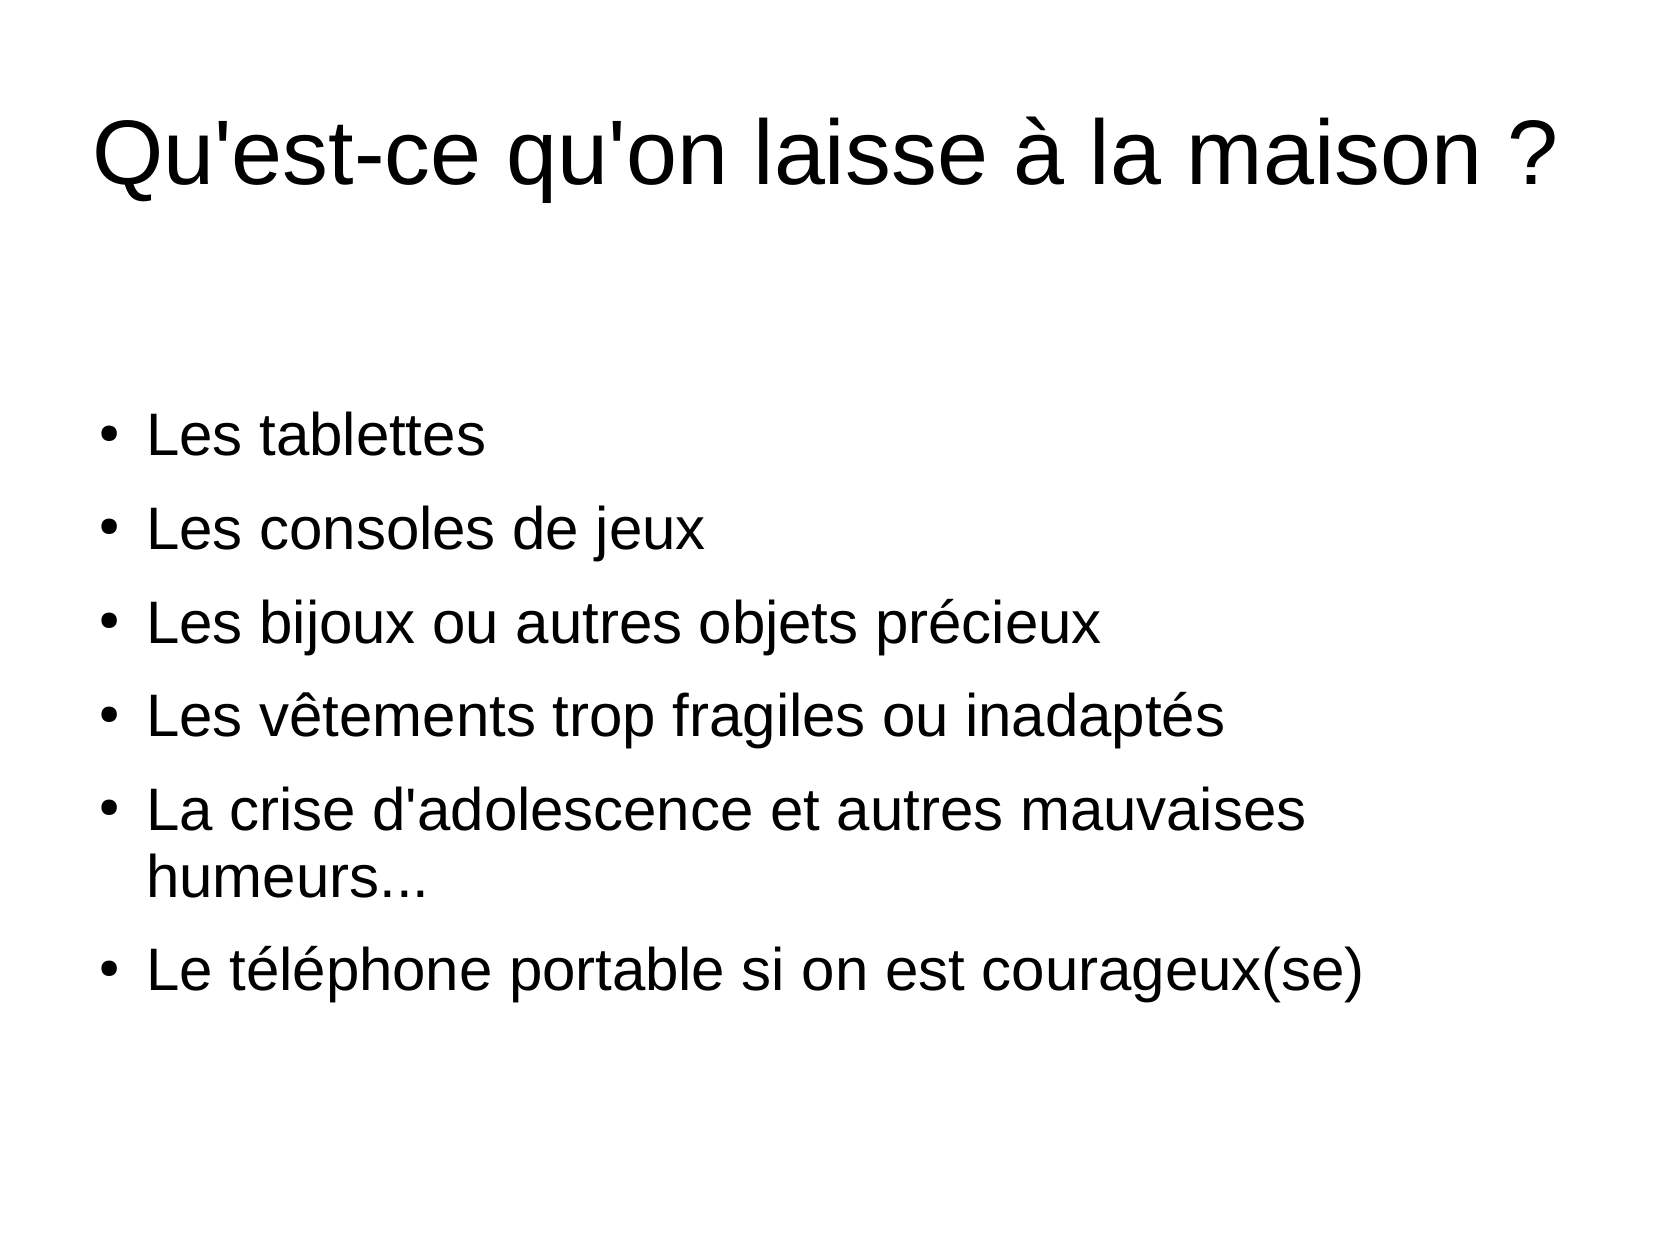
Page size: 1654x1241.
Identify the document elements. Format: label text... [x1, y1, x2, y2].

list Les tablettes Les consoles de jeux Les bijoux ou autres objets précieux Les vêtements trop fragiles ou inadaptés La crise d'adolescence et autres mauvaises humeurs... Le téléphone portable si on est courageux(se) [82, 401, 1571, 1010]
title Qu'est-ce qu'on laisse à la maison ? [82, 49, 1571, 257]
